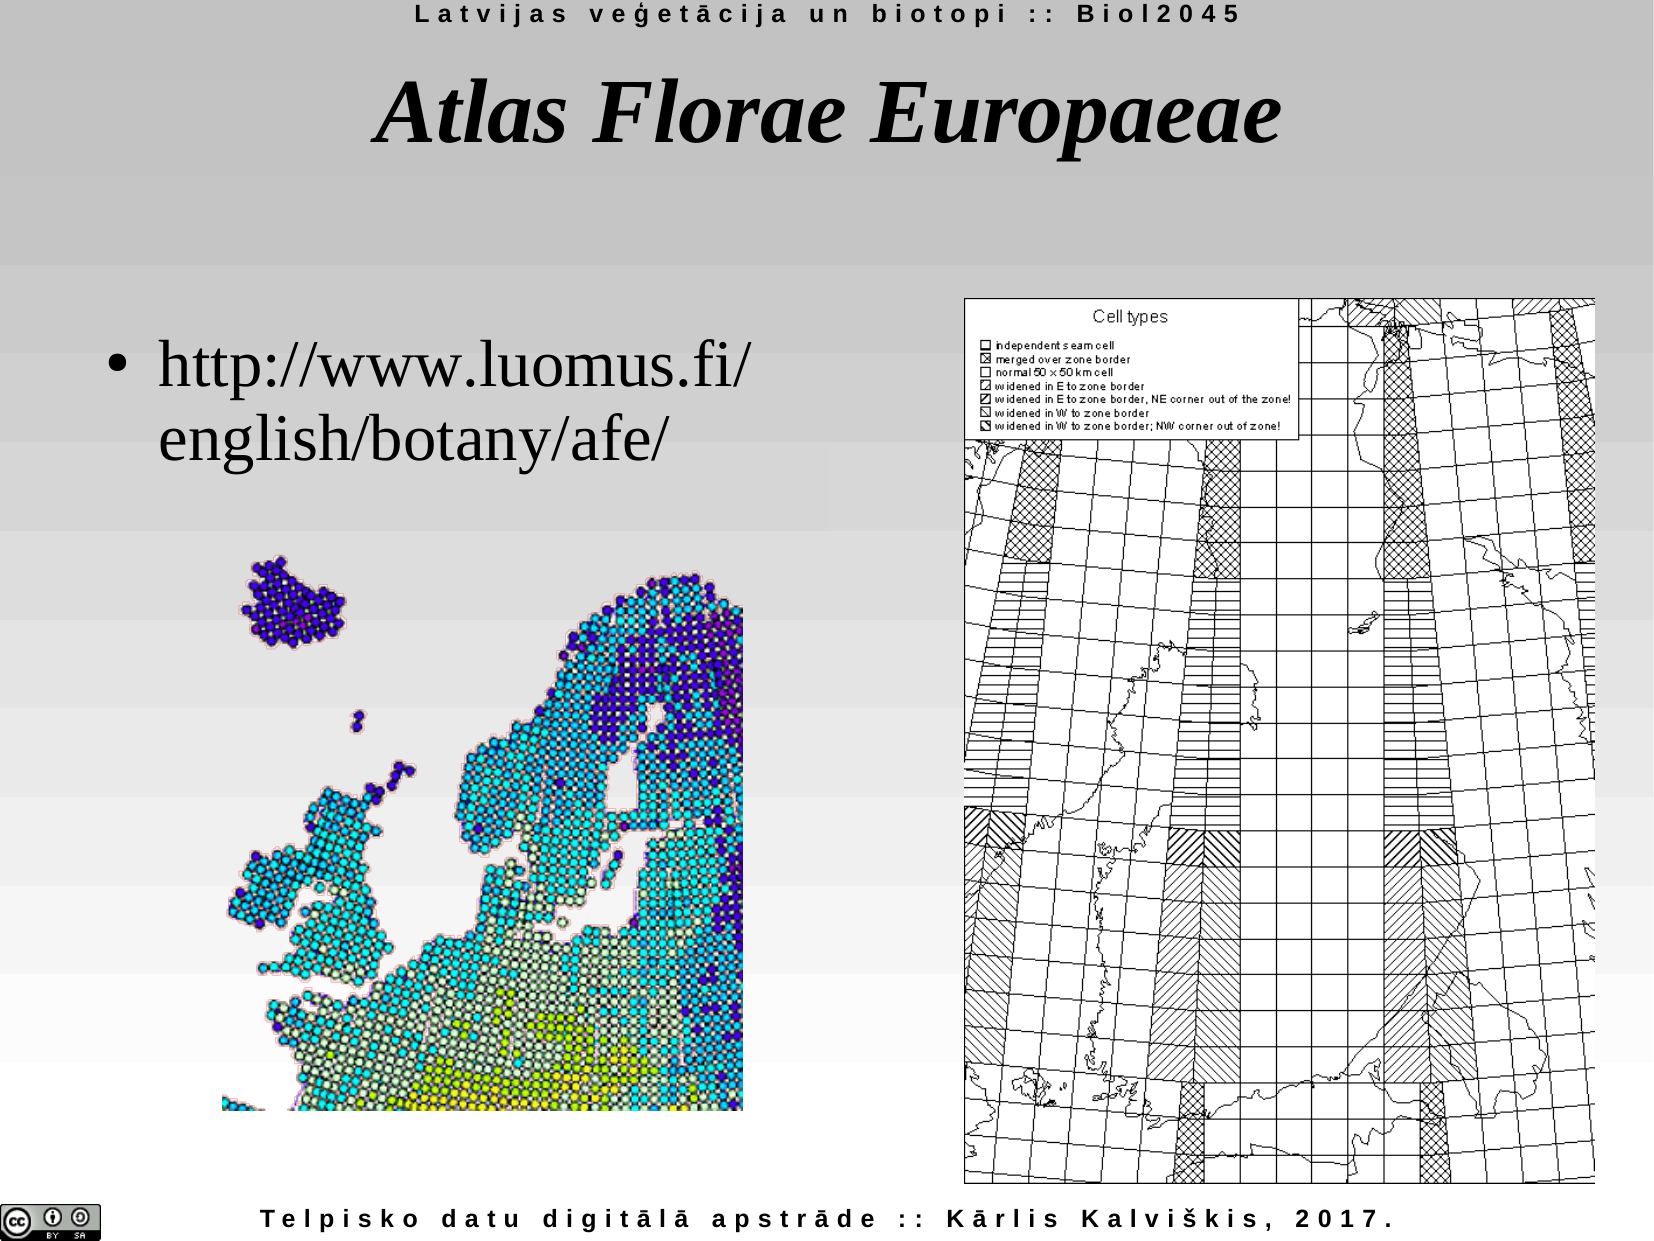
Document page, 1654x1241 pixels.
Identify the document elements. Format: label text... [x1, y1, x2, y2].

list http://www.luomus.fi/ english/botany/afe/ [87, 327, 1602, 1172]
title Atlas Florae Europaeae [34, 61, 1626, 296]
picture [0, 0, 1654, 1241]
